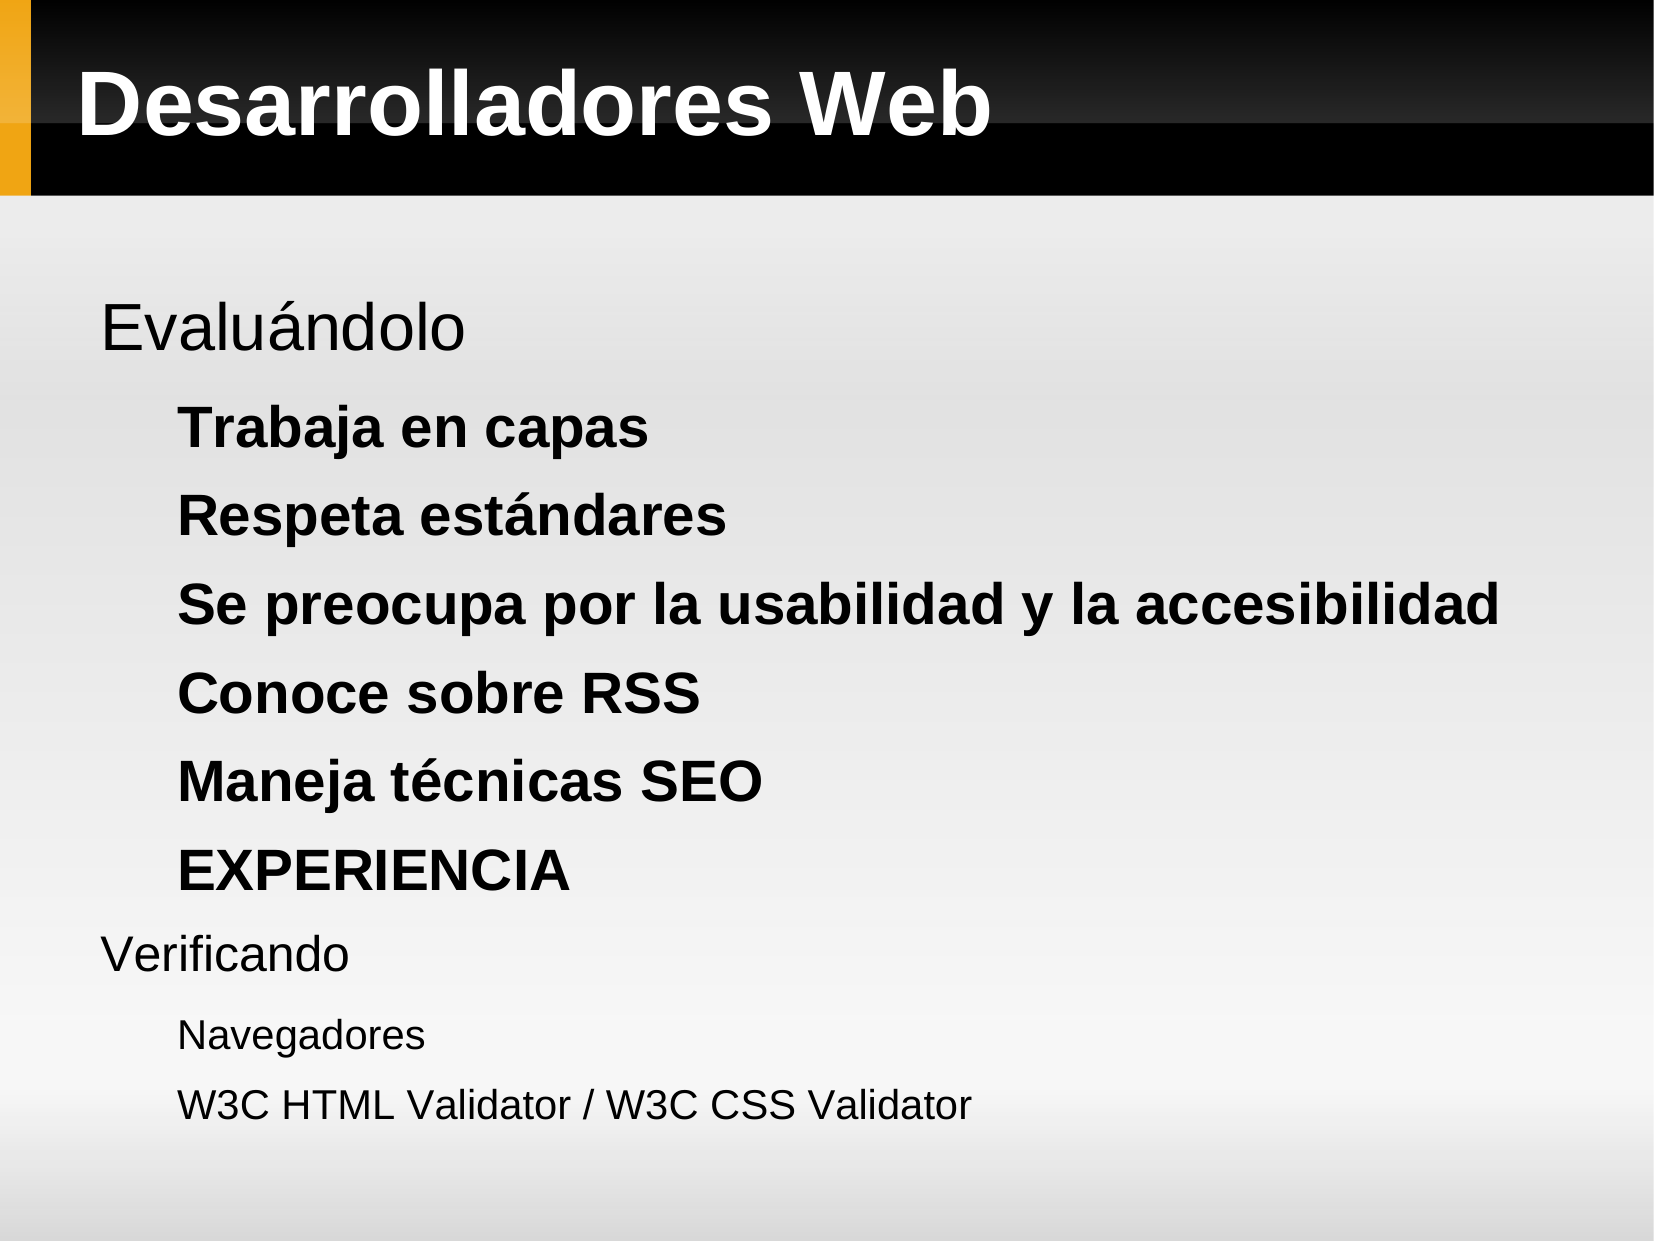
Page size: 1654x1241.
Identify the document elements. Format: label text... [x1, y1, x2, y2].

list Evaluándolo Trabaja en capas Respeta estándares Se preocupa por la usabilidad y la accesibilidad Conoce sobre RSS Maneja técnicas SEO EXPERIENCIA Verificando Navegadores W3C HTML Validator / W3C CSS Validator [82, 290, 1571, 1216]
title Desarrolladores Web [76, 7, 1565, 200]
picture [0, 0, 1654, 1241]
